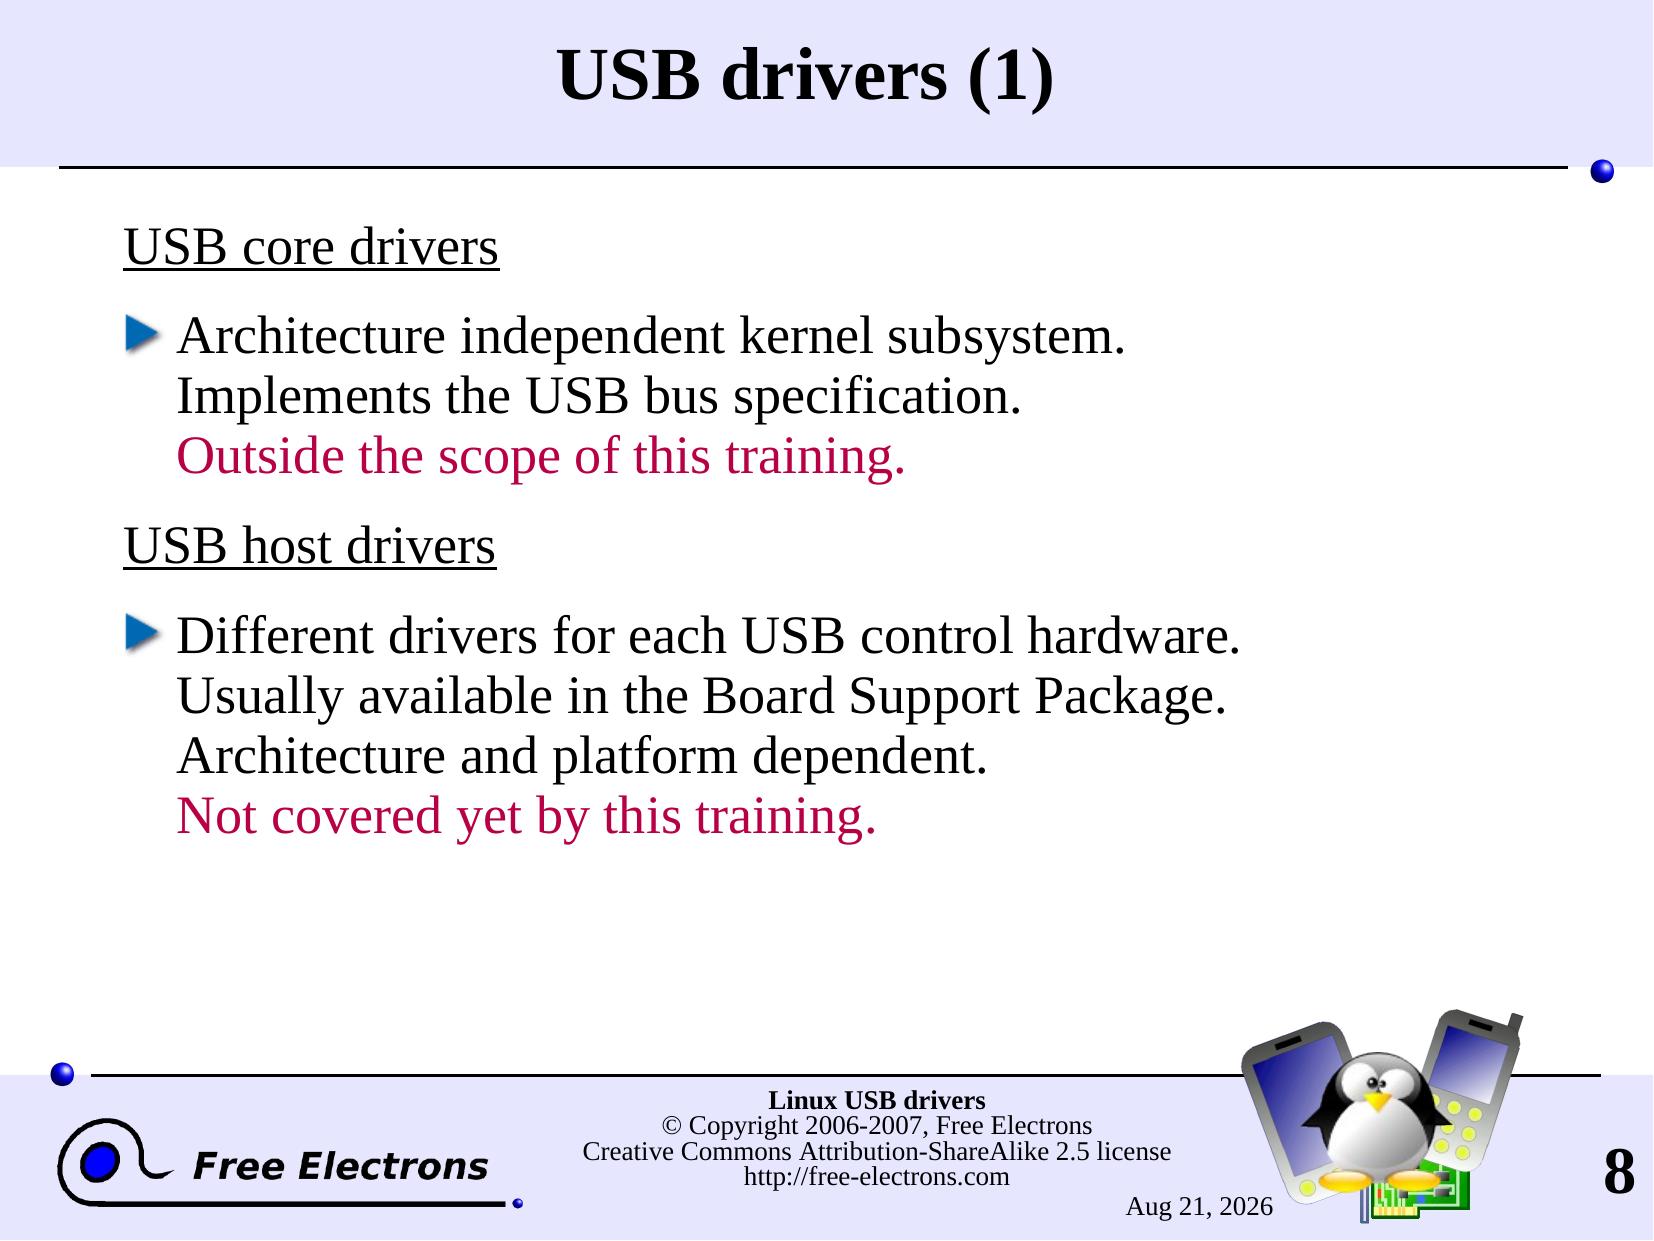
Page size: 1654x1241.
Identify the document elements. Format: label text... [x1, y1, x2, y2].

picture [50, 1107, 527, 1216]
picture [1225, 983, 1538, 1241]
list USB core drivers Architecture independent kernel subsystem. Implements the USB bus specification. Outside the scope of this training. USB host drivers Different drivers for each USB control hardware. Usually available in the Board Support Package. Architecture and platform dependent. Not covered yet by this training. [105, 216, 1518, 895]
title USB drivers (1) [60, 25, 1551, 124]
